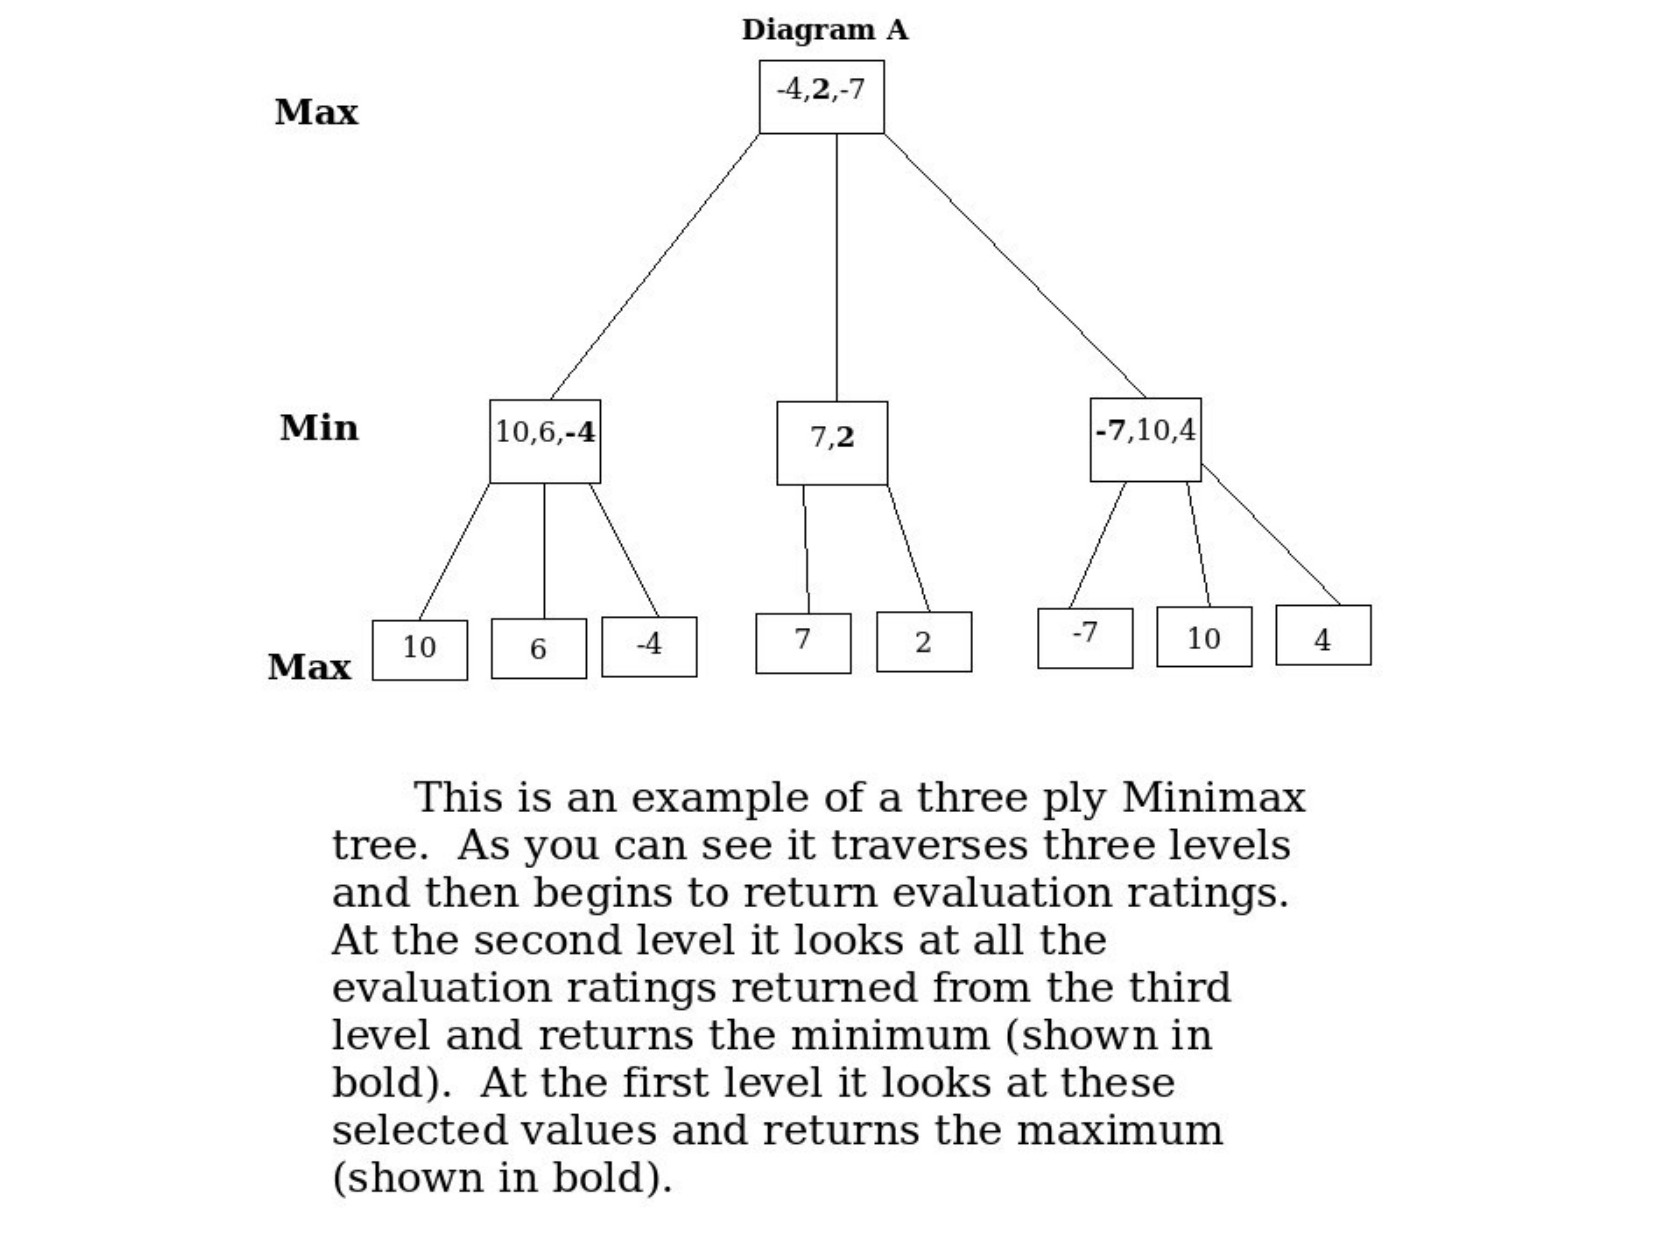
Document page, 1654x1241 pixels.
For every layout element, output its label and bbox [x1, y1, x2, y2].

picture [262, 0, 1388, 1238]
